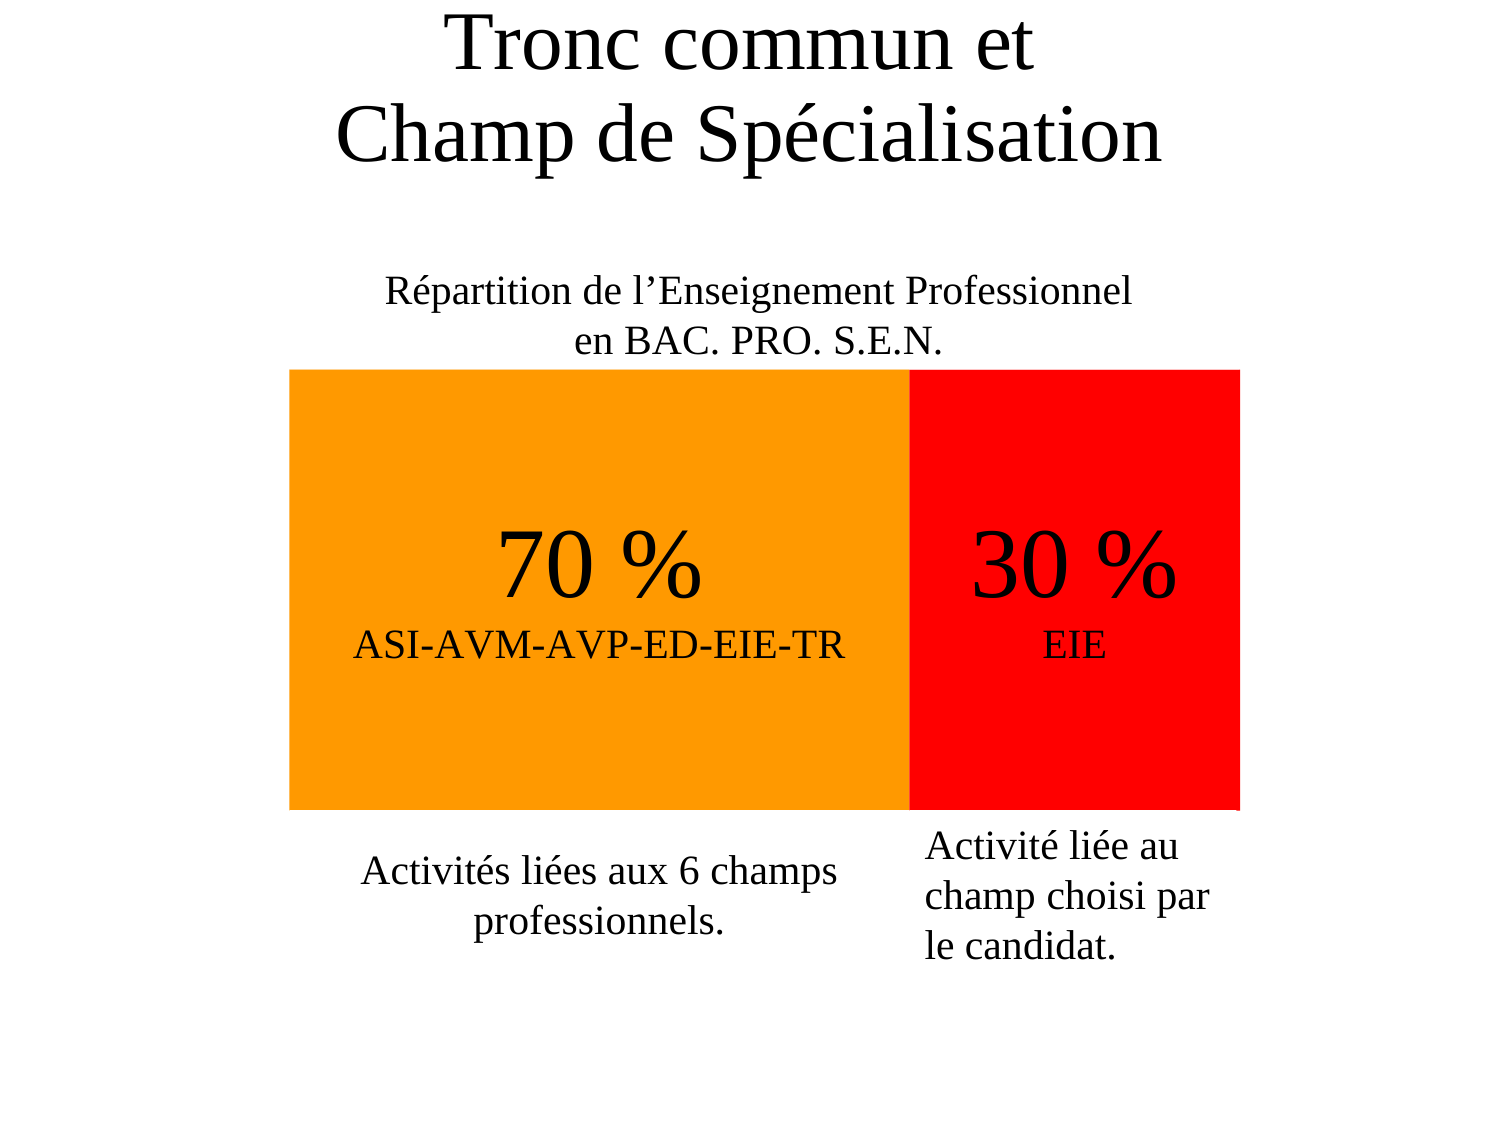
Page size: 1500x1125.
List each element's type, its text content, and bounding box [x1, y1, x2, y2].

text_box 30 % EIE [909, 369, 1241, 811]
text_box Activités liées aux 6 champs professionnels. [289, 810, 909, 981]
text_box Activité liée au champ choisi par le candidat. [909, 810, 1237, 981]
text_box 70 % ASI-AVM-AVP-ED-EIE-TR [289, 370, 909, 810]
title Tronc commun et Champ de Spécialisation [112, 0, 1388, 196]
text_box Répartition de l’Enseignement Professionnel en BAC. PRO. S.E.N. [289, 255, 1240, 370]
